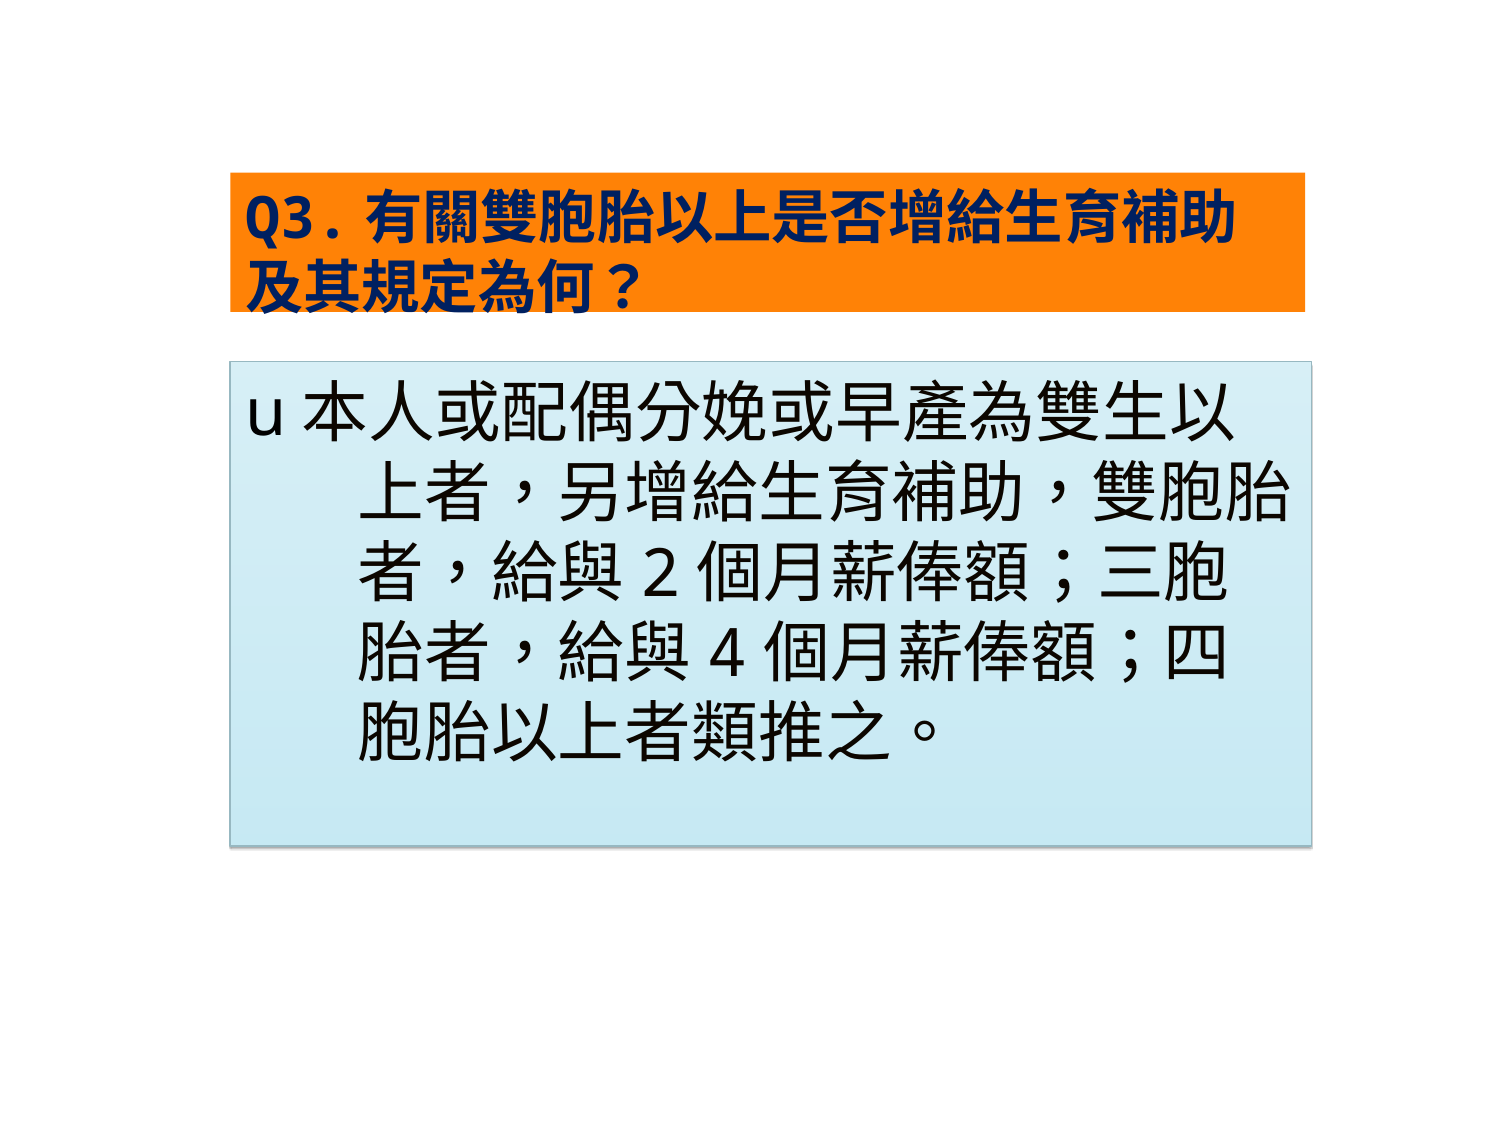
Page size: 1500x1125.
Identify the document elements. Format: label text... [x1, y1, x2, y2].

list 本人或配偶分娩或早產為雙生以上者，另增給生育補助，雙胞胎者，給與2個月薪俸額；三胞胎者，給與4個月薪俸額；四胞胎以上者類推之。 [230, 361, 1312, 846]
title Q3.有關雙胞胎以上是否增給生育補助及其規定為何？ [230, 172, 1306, 312]
